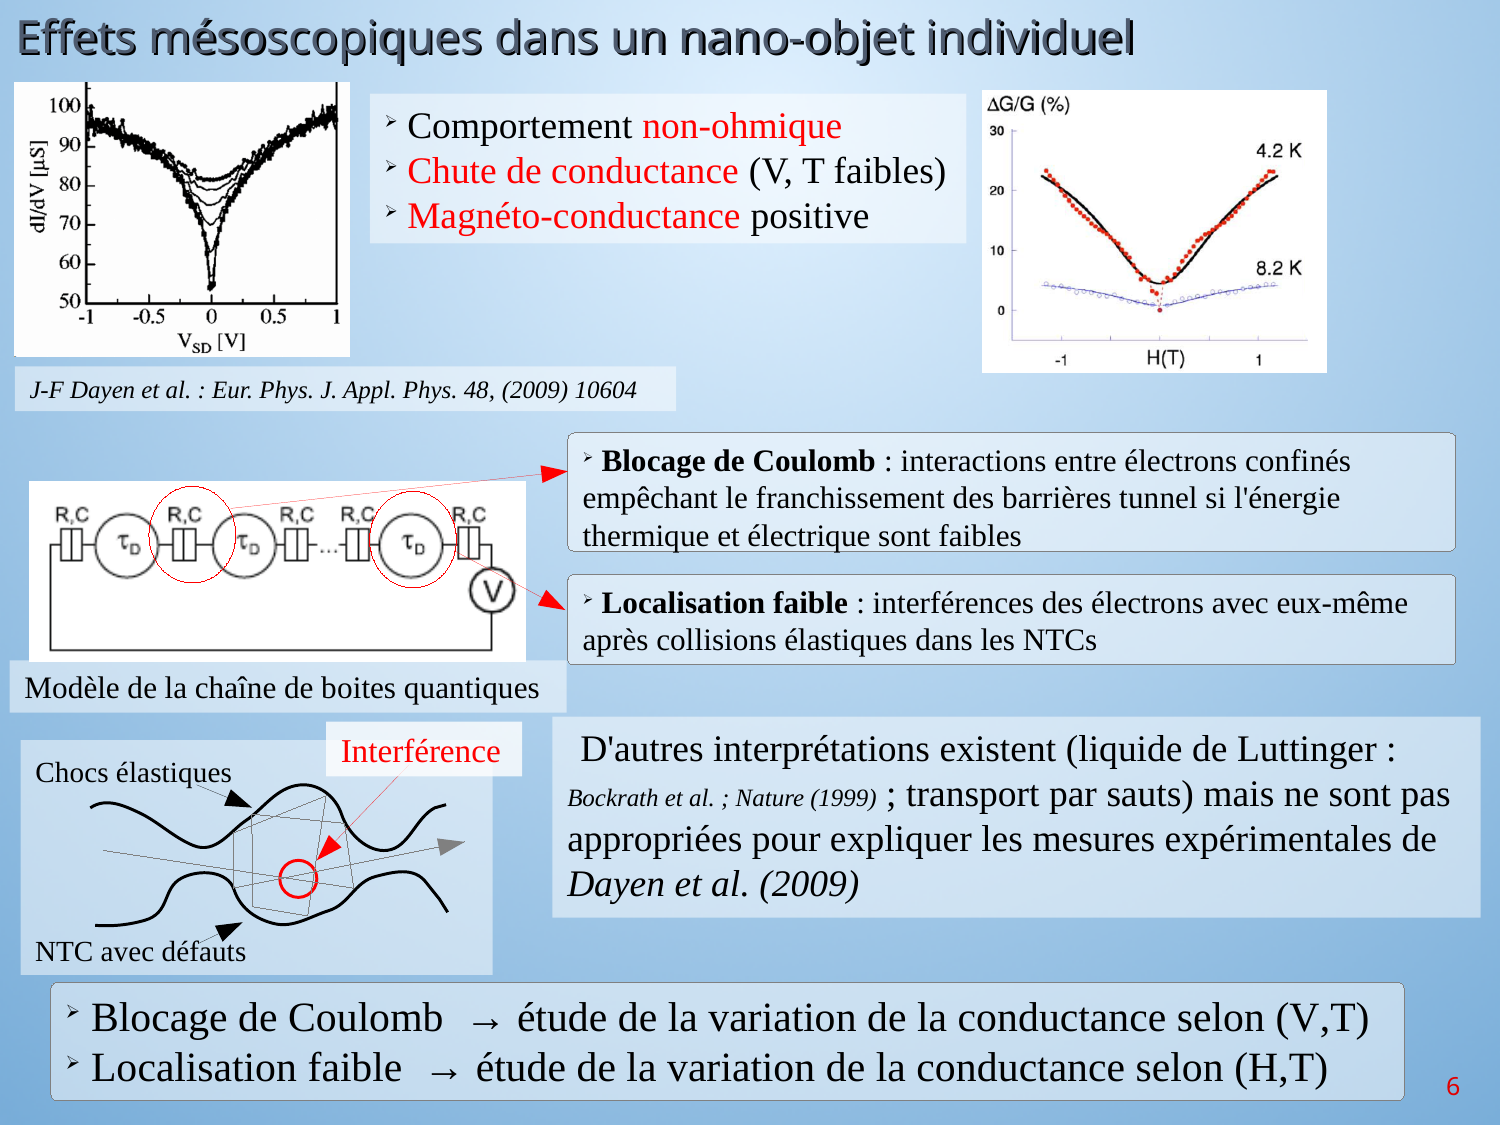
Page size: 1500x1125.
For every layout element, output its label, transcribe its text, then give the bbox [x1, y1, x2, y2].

text_box Comportement non-ohmique Chute de conductance (V, T faibles) Magnéto-conductance positive [369, 93, 967, 244]
text_box Blocage de Coulomb → étude de la variation de la conductance selon (V,T) Localisation faible → étude de la variation de la conductance selon (H,T) [50, 982, 1405, 1125]
text_box Modèle de la chaîne de boites quantiques [9, 660, 567, 713]
text_box J-F Dayen et al. : Eur. Phys. J. Appl. Phys. 48, (2009) 10604 [14, 366, 677, 412]
text_box NTC avec défauts [20, 925, 262, 975]
text_box Localisation faible : interférences des électrons avec eux-même après collisions élastiques dans les NTCs [567, 574, 1456, 716]
text_box [137, 777, 493, 975]
text_box D'autres interprétations existent (liquide de Luttinger : Bockrath et al. ; Nature (1999) ; transport par sauts) mais ne sont pas appropriées pour expliquer les mesures expérimentales de Dayen et al. (2009) [552, 716, 1481, 918]
text_box Chocs élastiques [20, 745, 248, 796]
text_box Blocage de Coulomb : interactions entre électrons confinés empêchant le franchissement des barrières tunnel si l'énergie thermique et électrique sont faibles [567, 432, 1456, 574]
text_box Interférence [326, 721, 523, 777]
text_box <numéro> [1405, 1062, 1476, 1103]
text_box [20, 740, 396, 925]
title Effets mésoscopiques dans un nano-objet individuel [0, 0, 1489, 83]
picture [0, 0, 1500, 1125]
